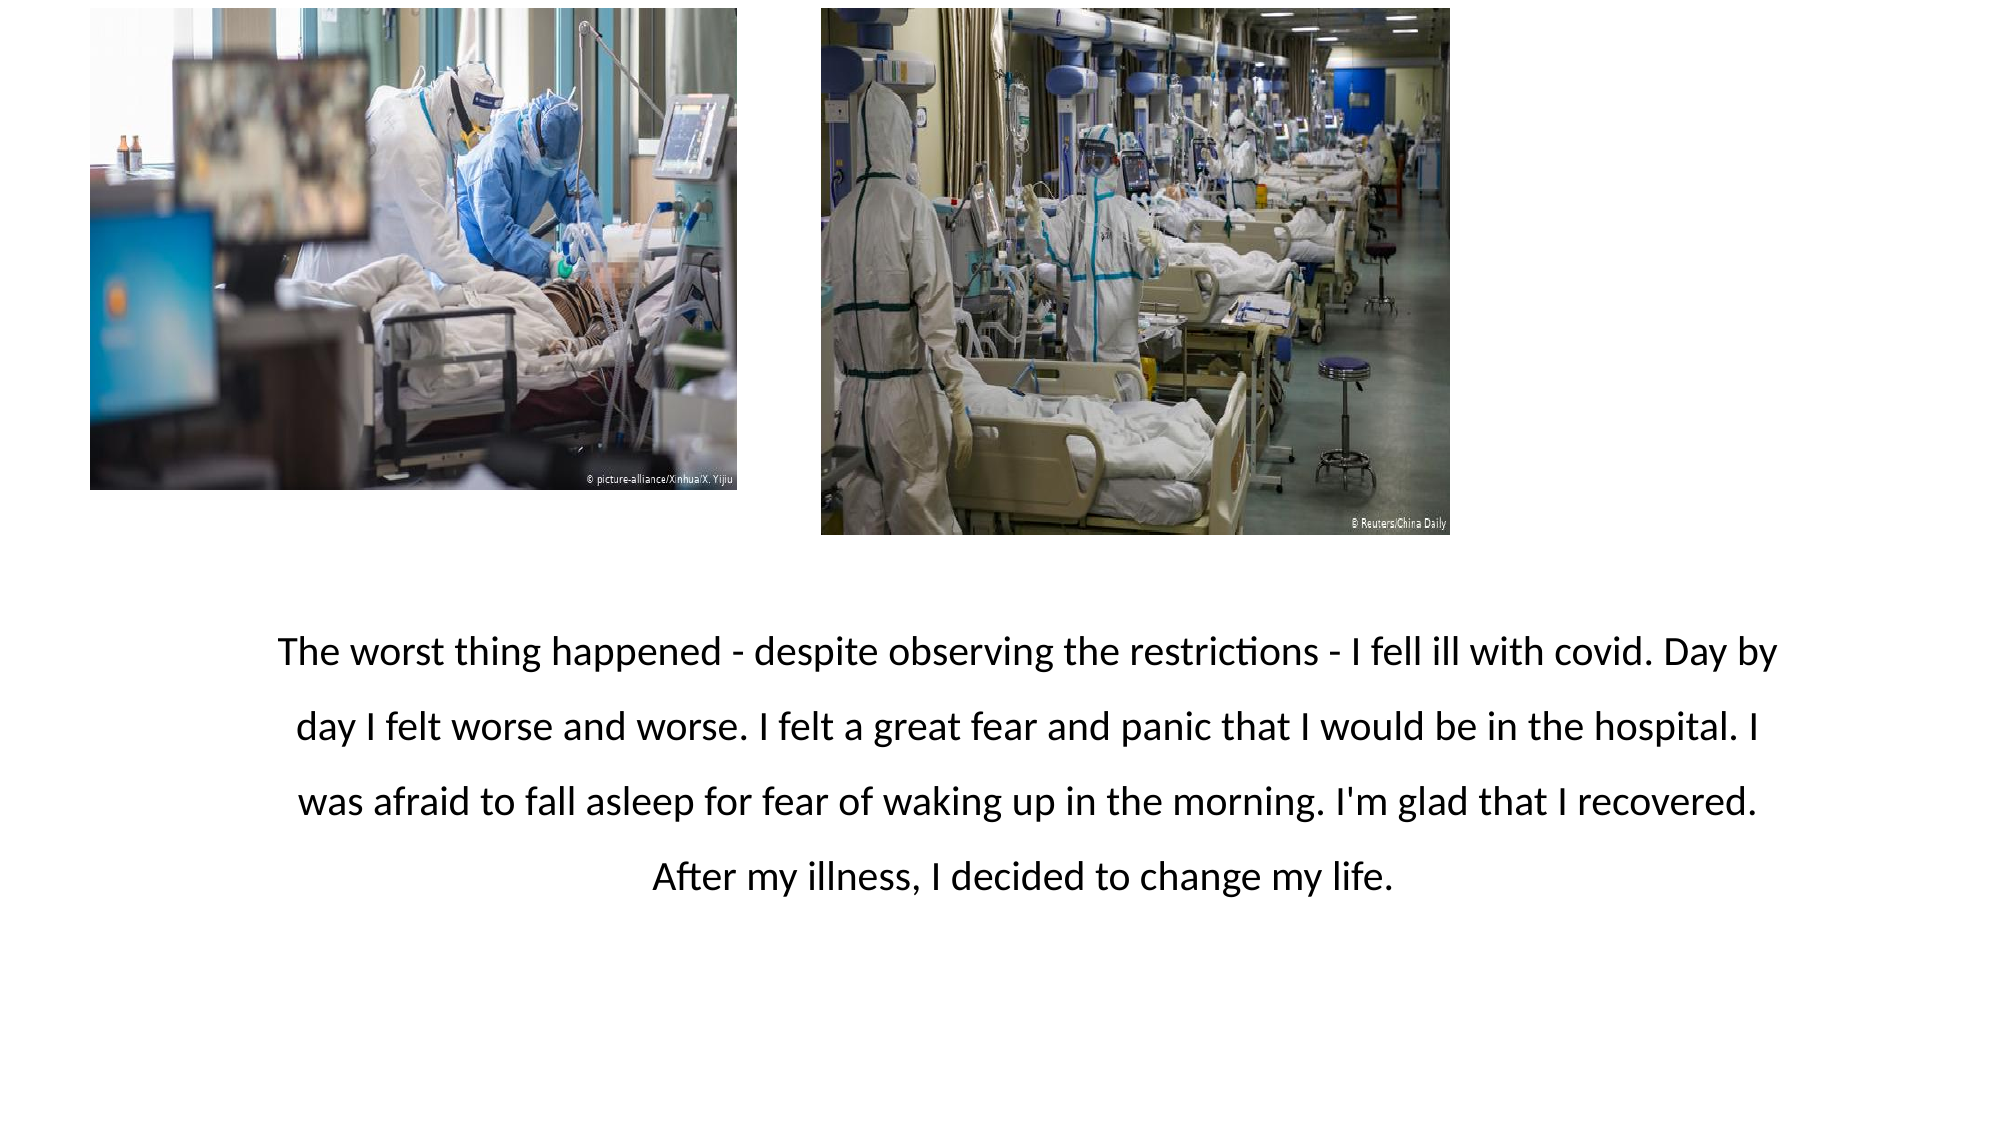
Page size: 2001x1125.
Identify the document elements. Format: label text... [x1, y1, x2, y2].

picture [821, 8, 1450, 535]
picture [90, 8, 737, 490]
subtitle The worst thing happened - despite observing the restrictions - I fell ill with covid. Day by day I felt worse and worse. I felt a great fear and panic that I would be in the hospital. I was afraid to fall asleep for fear of waking up in the morning. I'm glad that I recovered. After my illness, I decided to change my life. [249, 590, 1807, 926]
